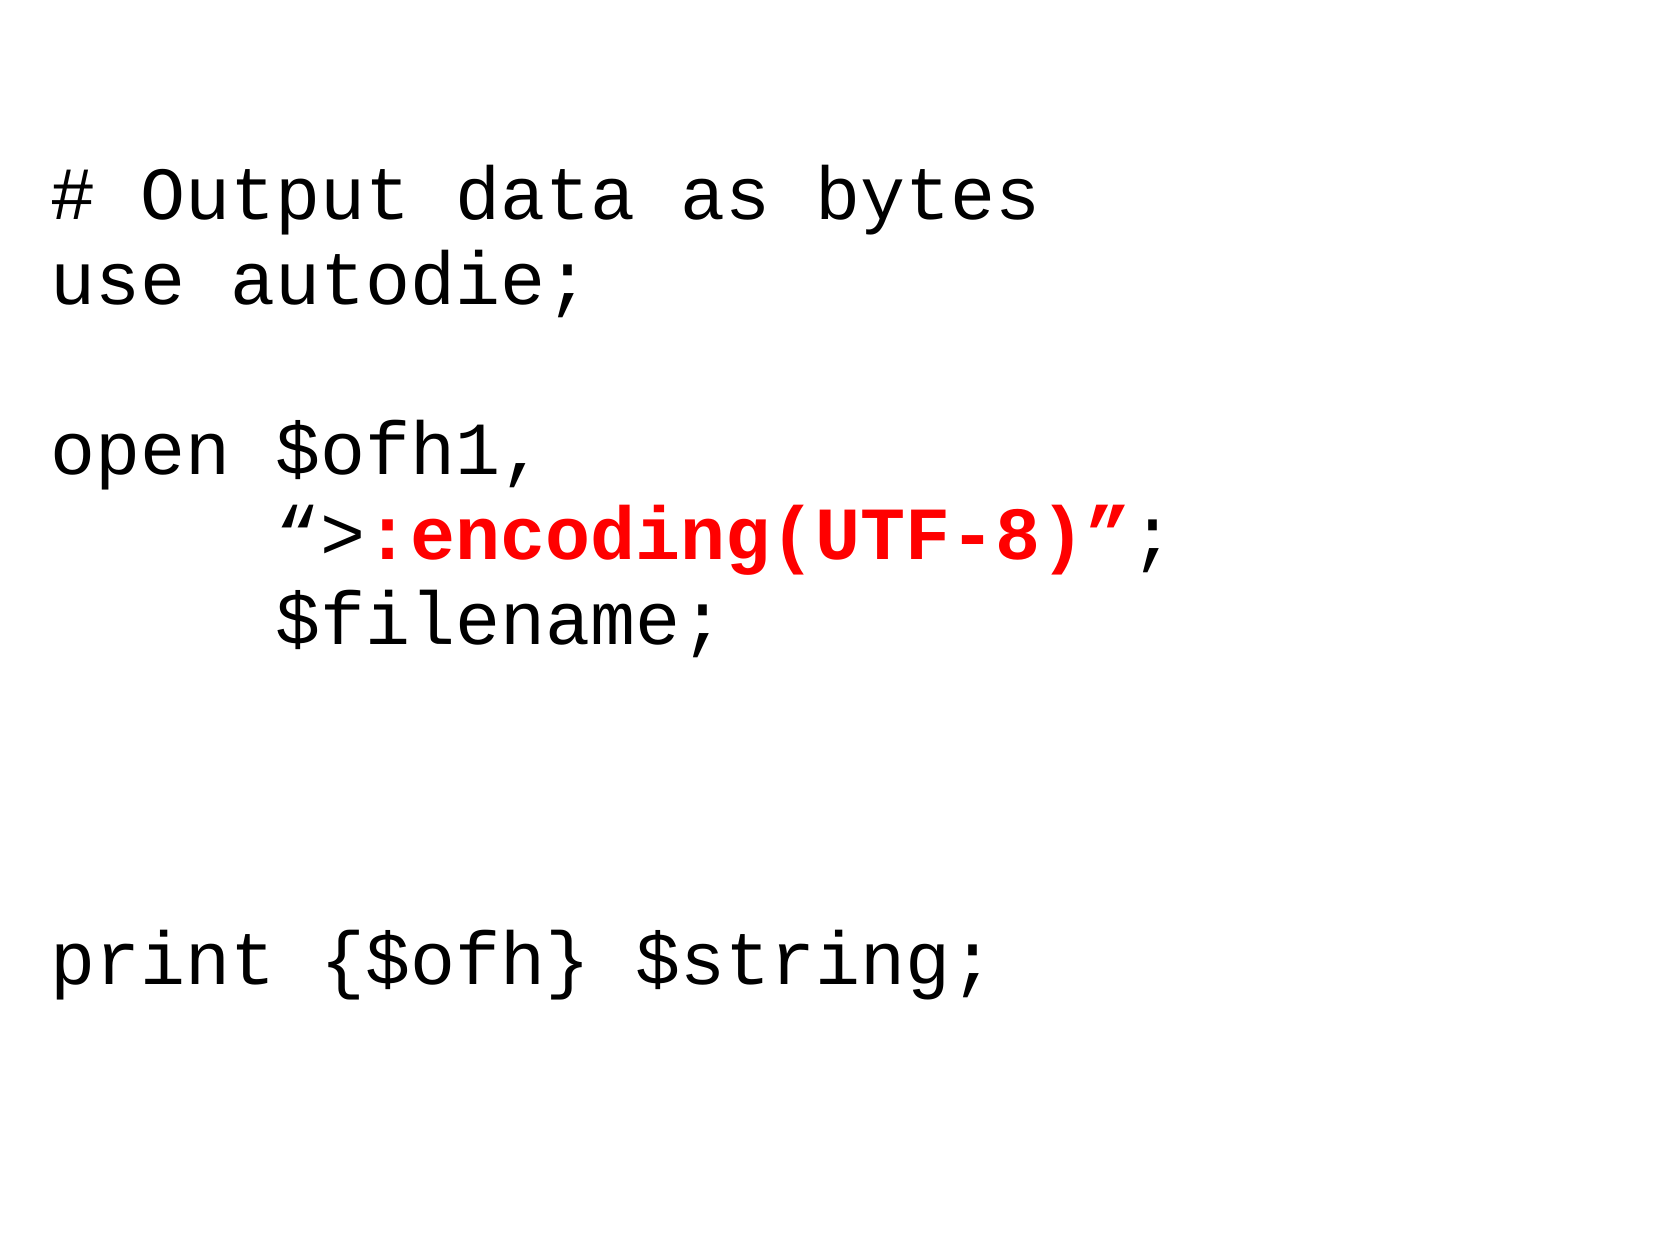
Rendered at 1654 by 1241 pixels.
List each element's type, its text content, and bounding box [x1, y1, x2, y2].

title # Output data as bytes use autodie; open $ofh1, “>:encoding(UTF-8)”; $filename; # or binmode $ofh, “:encoding(UTF-8)”; print {$ofh} $string; [50, 52, 1622, 1111]
